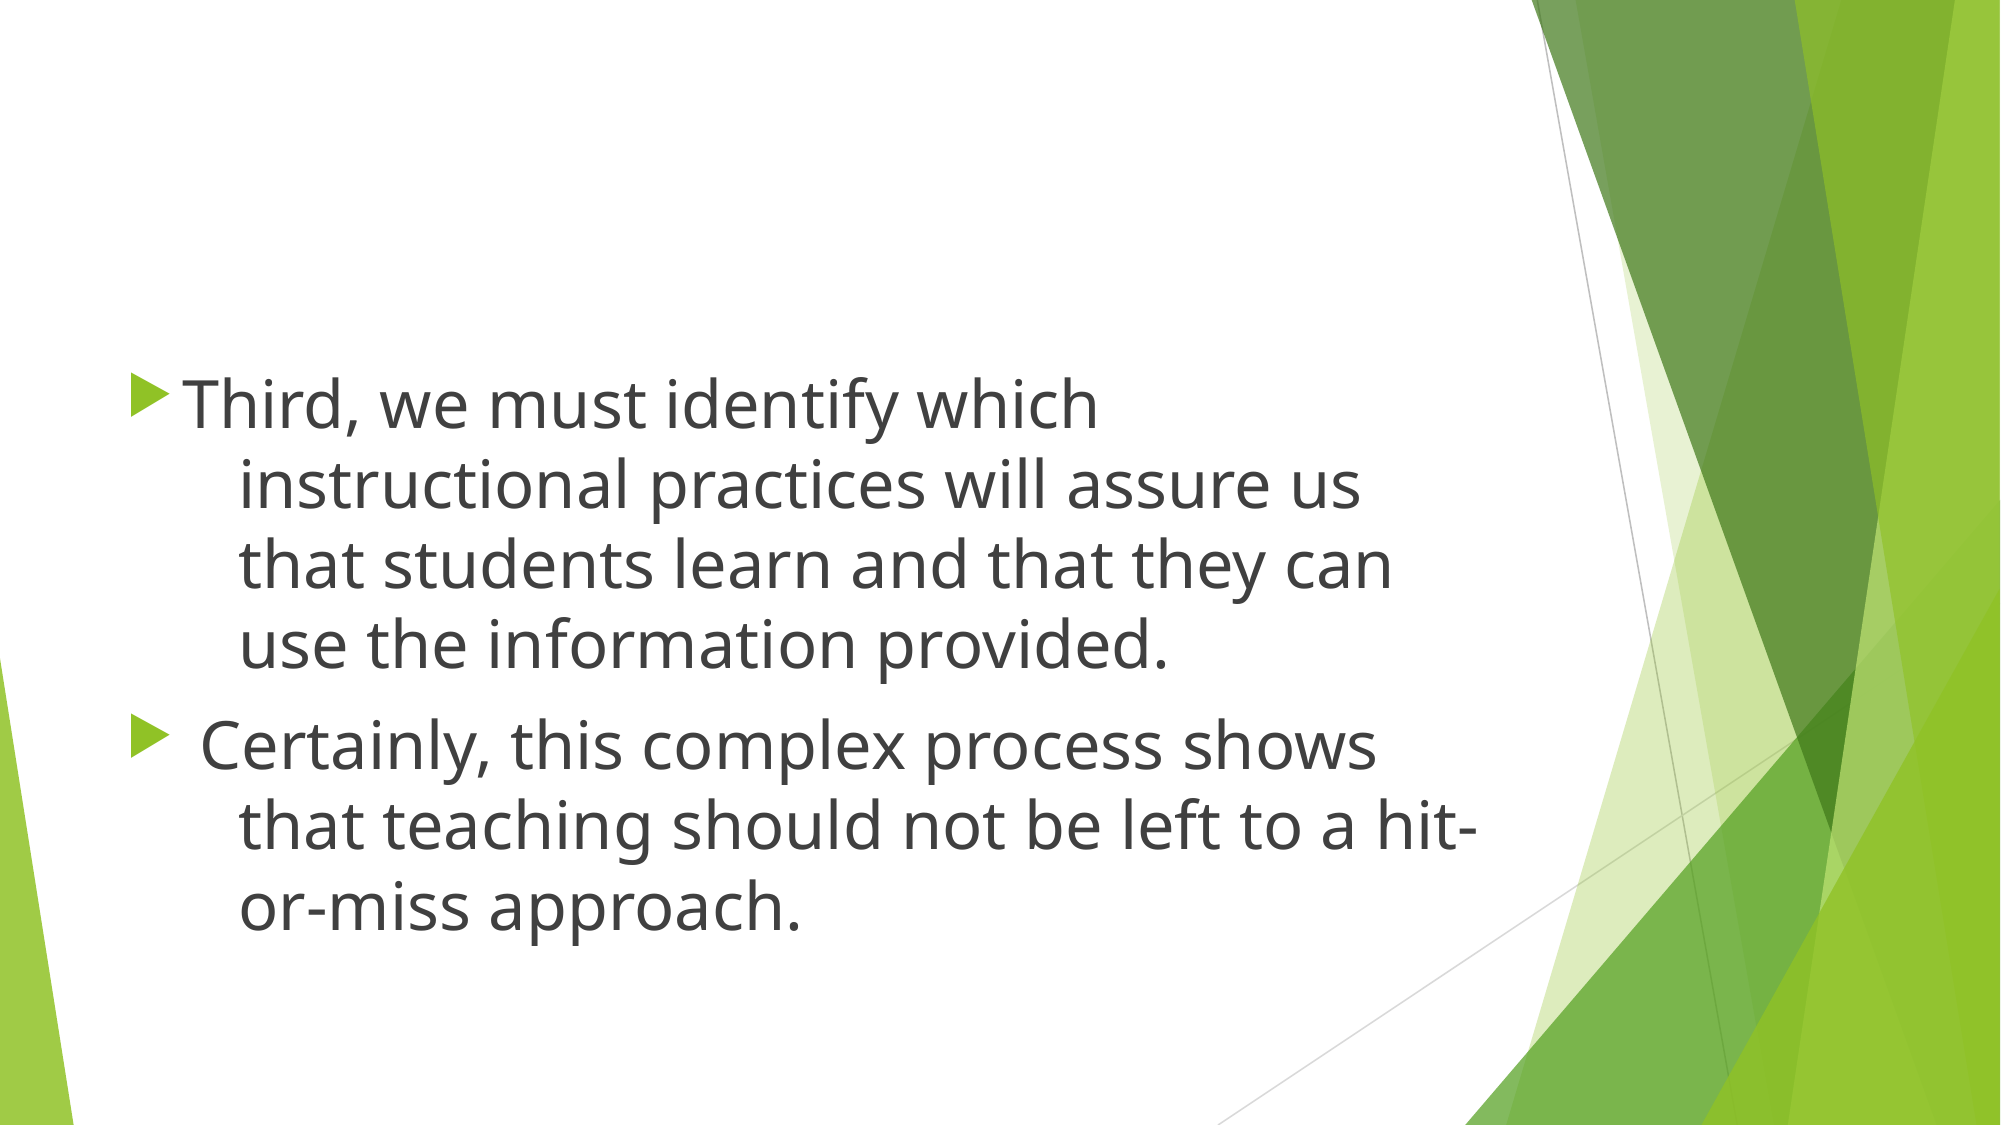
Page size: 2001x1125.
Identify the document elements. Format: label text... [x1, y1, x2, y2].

list Third, we must identify which instructional practices will assure us that students learn and that they can use the information provided. Certainly, this complex process shows that teaching should not be left to a hit-or-miss approach. [111, 354, 1522, 992]
